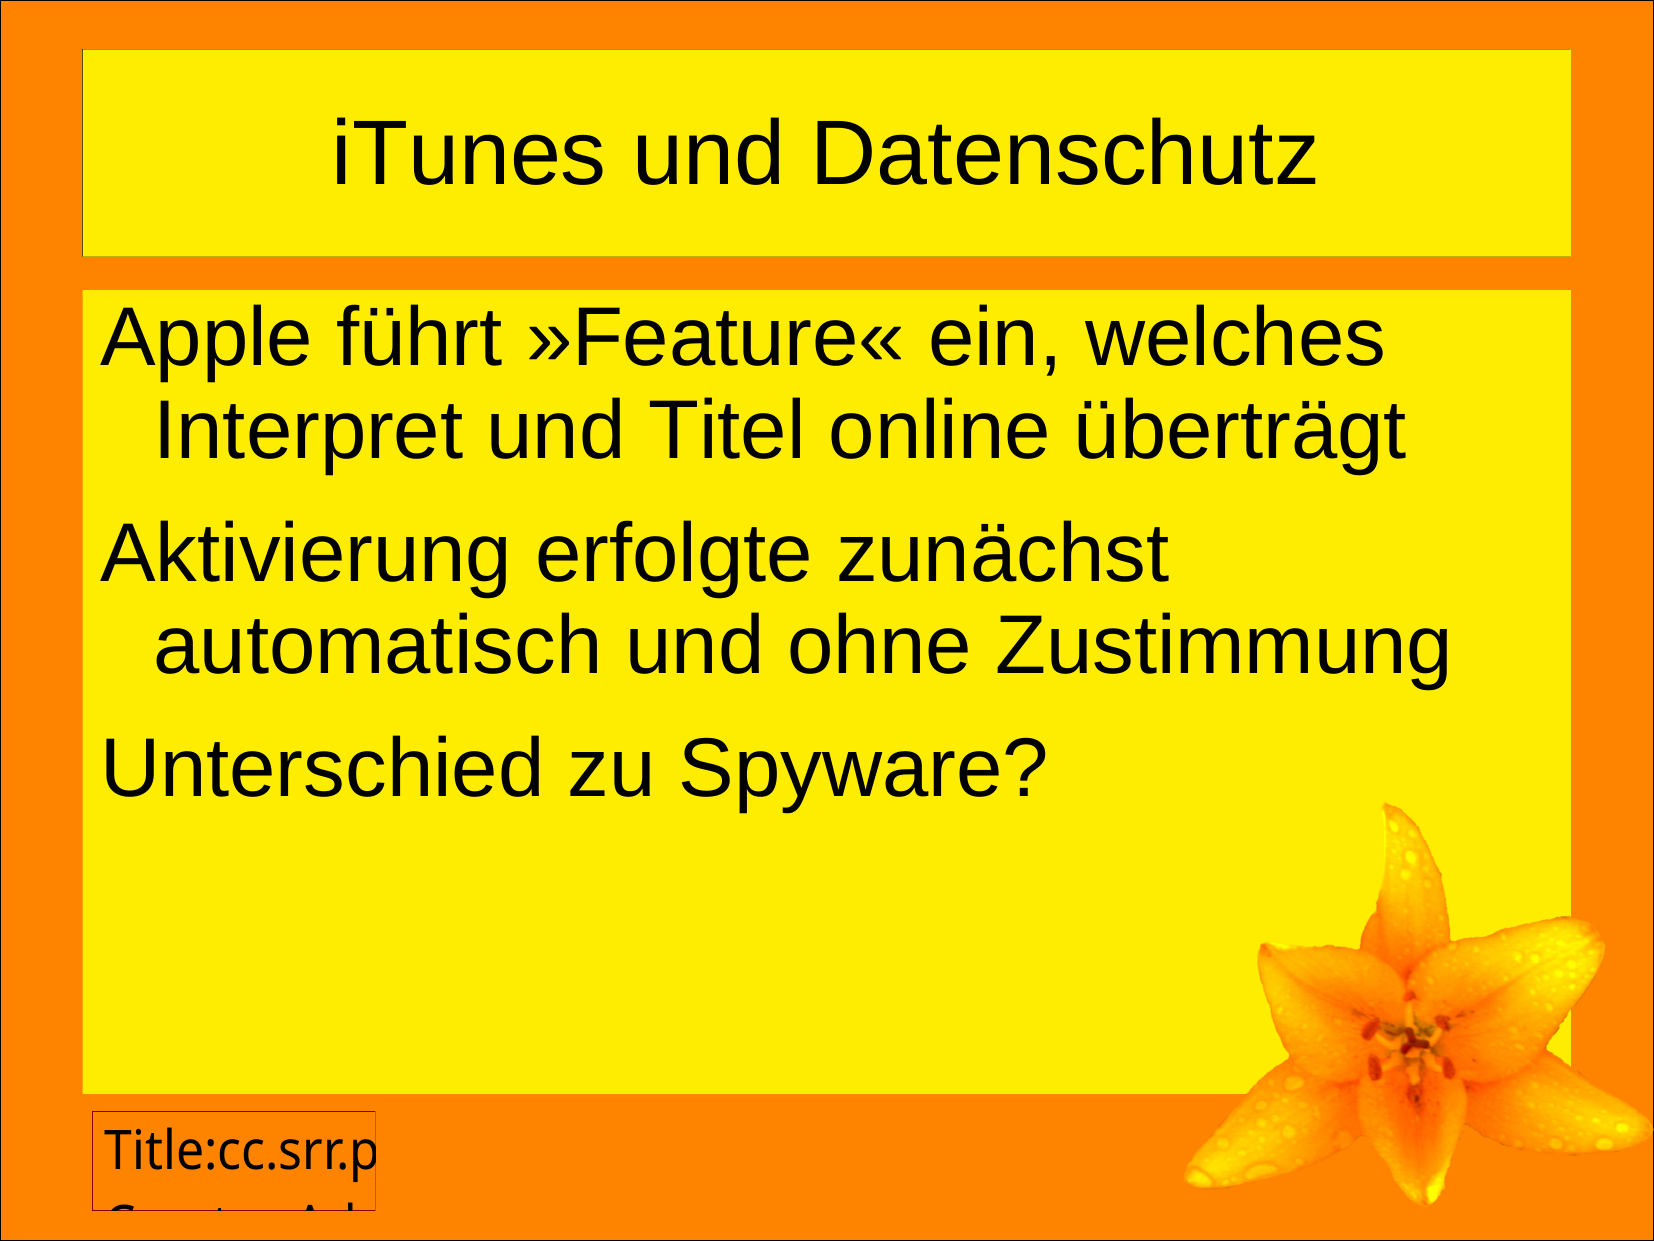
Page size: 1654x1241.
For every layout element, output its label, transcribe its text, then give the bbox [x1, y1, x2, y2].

text_box [0, 0, 1654, 1241]
title iTunes und Datenschutz [82, 49, 1571, 257]
list Apple führt »Feature« ein, welches Interpret und Titel online überträgt Aktivierung erfolgte zunächst automatisch und ohne Zustimmung Unterschied zu Spyware? [82, 290, 1571, 1094]
picture [88, 1108, 376, 1211]
picture [1181, 767, 1654, 1241]
